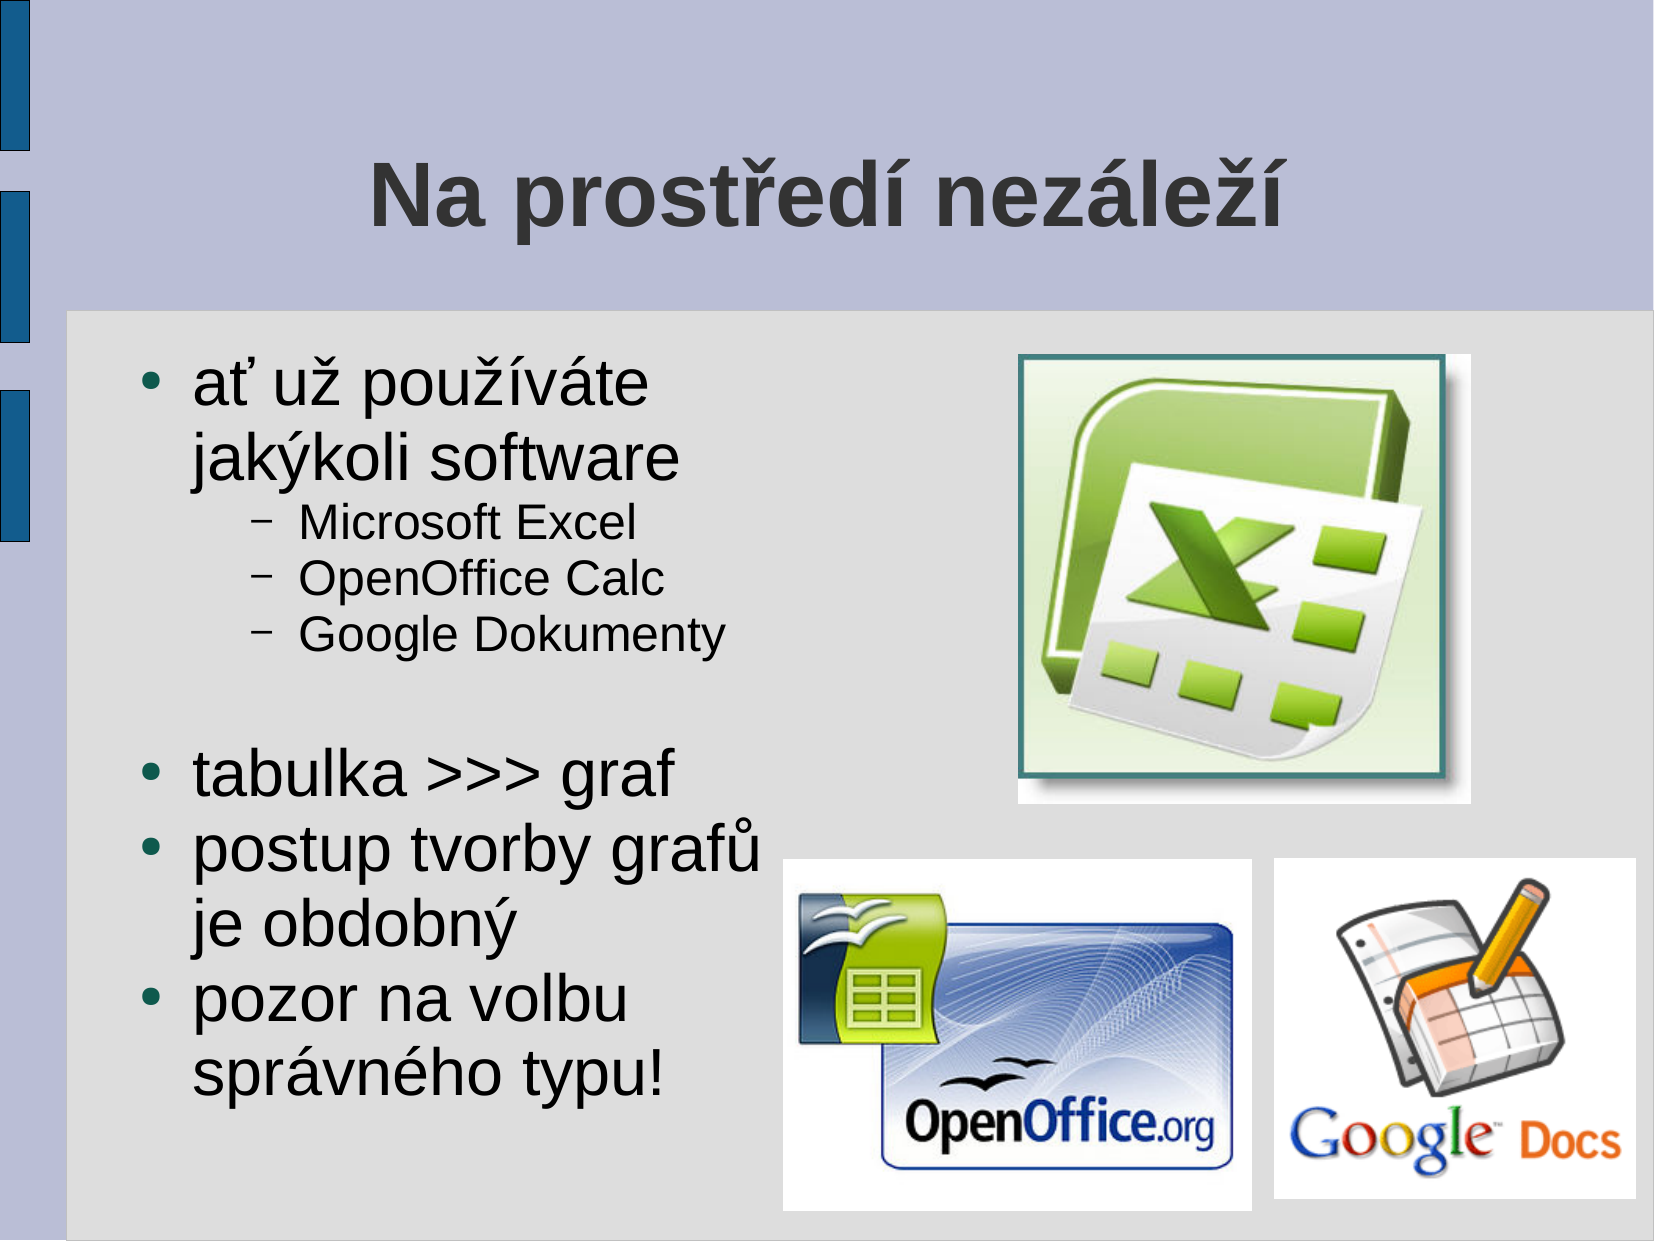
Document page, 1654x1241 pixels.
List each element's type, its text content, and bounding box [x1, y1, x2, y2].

title Na prostředí nezáleží [121, 91, 1534, 299]
list ať už používáte jakýkoli software Microsoft Excel OpenOffice Calc Google Dokumenty tabulka >>> graf postup tvorby grafů je obdobný pozor na volbu správného typu! [121, 344, 798, 1127]
picture [1274, 858, 1636, 1199]
picture [783, 859, 1252, 1211]
picture [1018, 354, 1471, 804]
